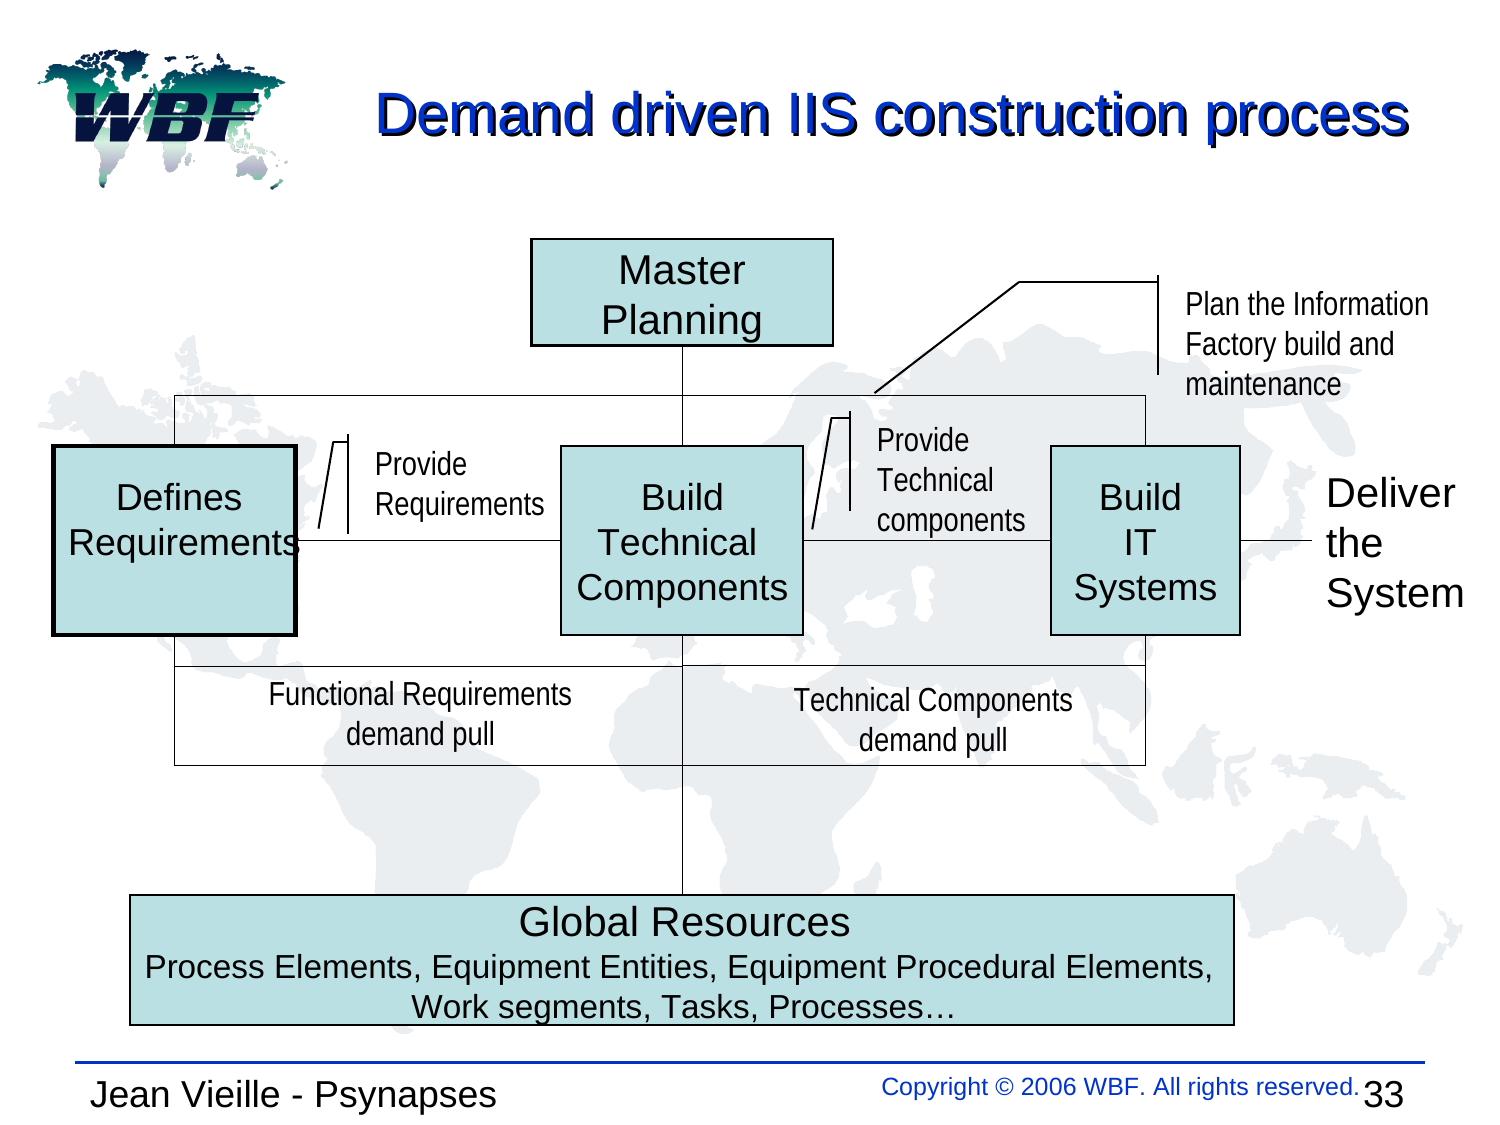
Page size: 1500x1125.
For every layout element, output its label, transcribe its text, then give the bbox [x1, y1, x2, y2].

picture [175, 665, 682, 765]
picture [175, 396, 682, 540]
text_box Master Planning [531, 239, 833, 346]
text_box Deliver the System [1311, 457, 1483, 624]
picture [175, 541, 682, 664]
text_box Build Technical Components [561, 446, 804, 636]
text_box Technical Components demand pull [778, 670, 1089, 765]
text_box Provide Requirements [360, 434, 596, 534]
picture [683, 541, 1145, 664]
text_box Plan the Information Factory build and maintenance [1171, 275, 1465, 375]
picture [37, 324, 1463, 1034]
picture [683, 396, 1145, 540]
picture [683, 324, 1463, 540]
picture [683, 665, 1145, 765]
title Demand driven IIS construction process [287, 45, 1426, 176]
text_box Defines Requirements [53, 446, 296, 636]
text_box Provide Technical components [862, 411, 1098, 511]
text_box Functional Requirements demand pull [253, 664, 588, 760]
text_box Build IT Systems [1051, 446, 1241, 636]
picture [37, 49, 288, 190]
text_box Global Resources Process Elements, Equipment Entities, Equipment Procedural Elements, Work segments, Tasks, Processes… [129, 894, 1235, 1025]
